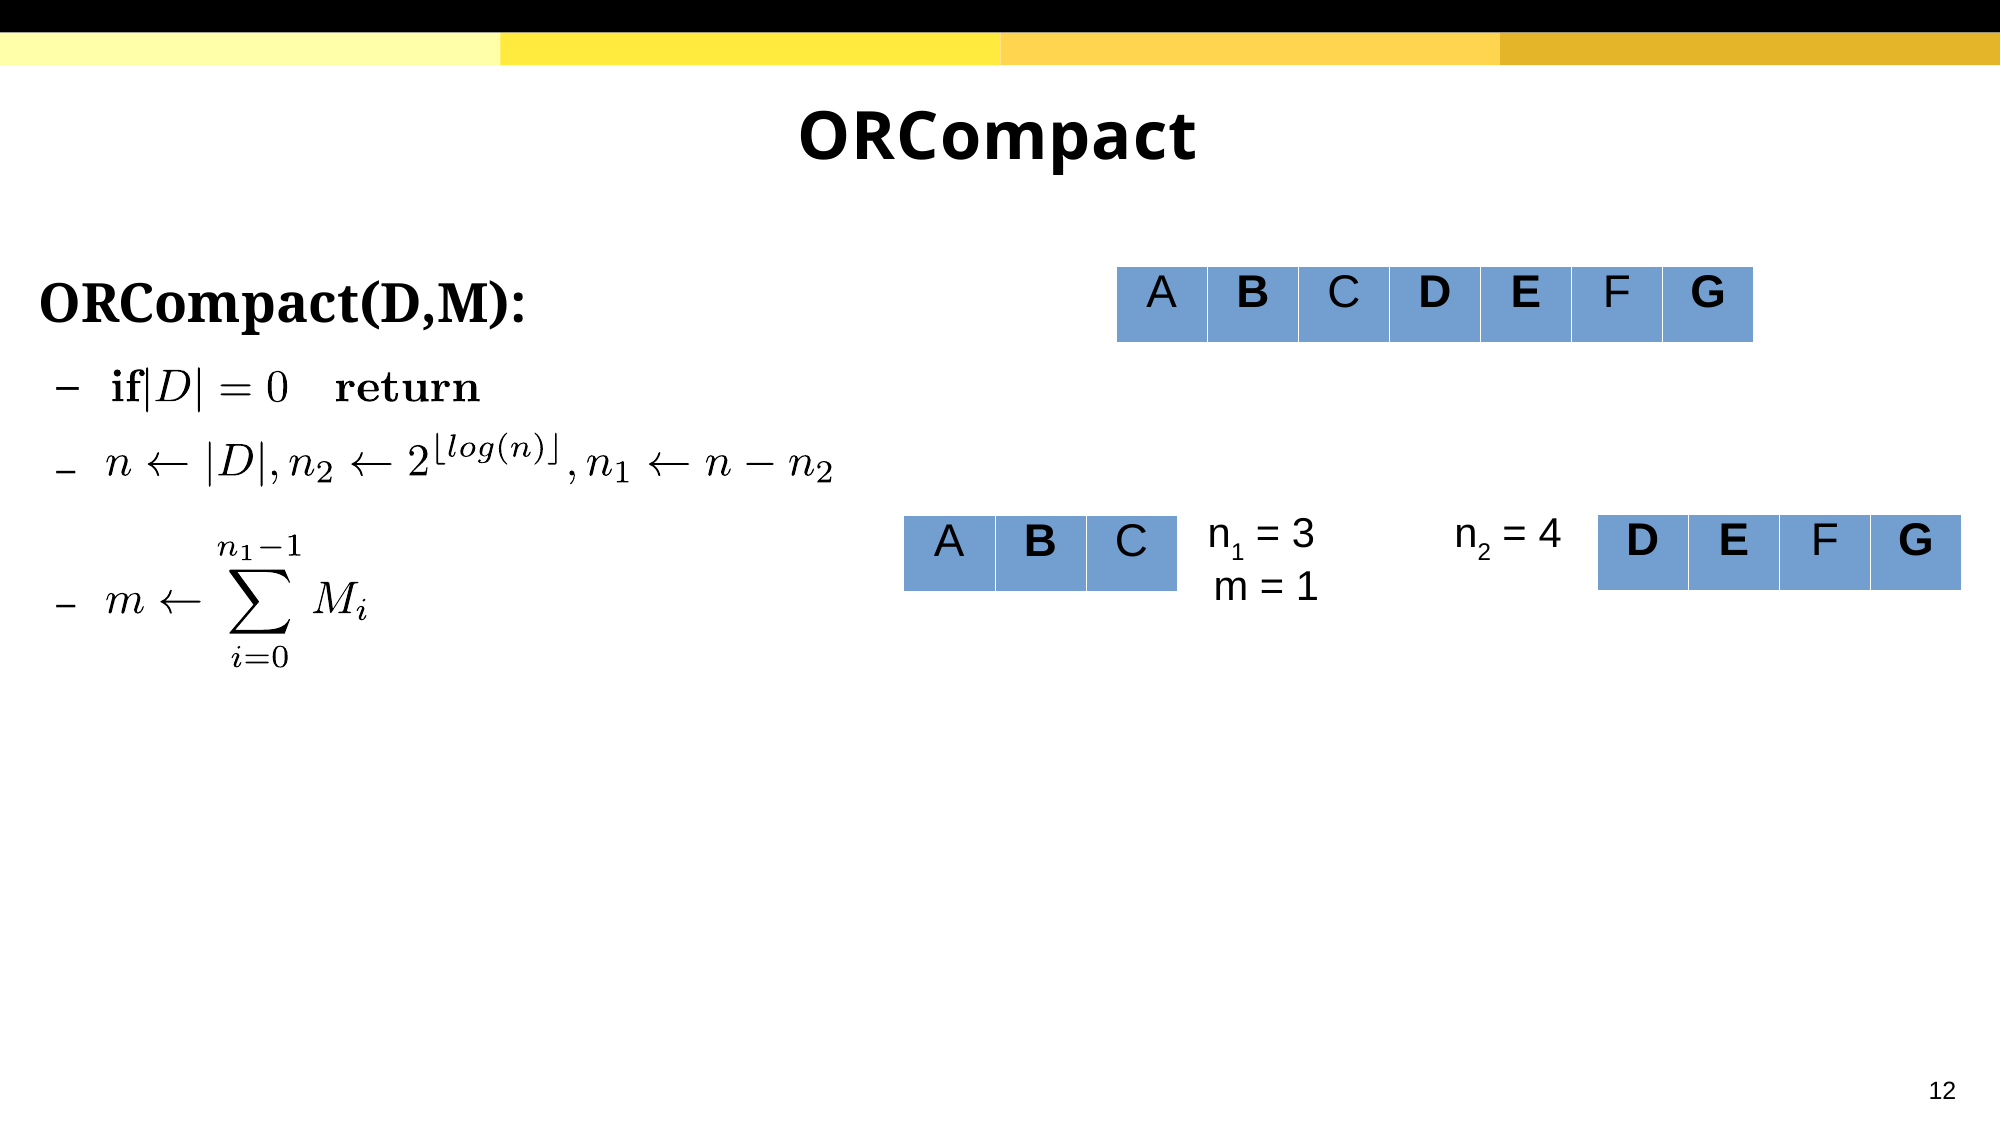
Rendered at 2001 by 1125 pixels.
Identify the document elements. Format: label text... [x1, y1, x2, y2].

table_header G [1663, 267, 1753, 342]
text_box n1 = 3 [1192, 502, 1331, 574]
title ORCompact [48, 65, 1947, 213]
table_header B [1208, 267, 1298, 342]
table_header B [996, 516, 1086, 591]
table_header D [1598, 515, 1688, 590]
table_header C [1299, 267, 1389, 342]
table_header A [904, 516, 995, 591]
table_header F [1572, 267, 1662, 342]
table_header E [1689, 515, 1779, 590]
table_header E [1481, 267, 1571, 342]
table_header D [1390, 267, 1480, 342]
text_box [106, 534, 367, 668]
table_header F [1780, 515, 1870, 590]
text_box [112, 366, 480, 413]
text_box 12 [1913, 1069, 1972, 1113]
text_box n2 = 4 [1439, 501, 1577, 574]
list ORCompact(D,M): [0, 166, 1689, 1081]
table_header C [1087, 516, 1177, 591]
text_box [106, 432, 832, 487]
table_header A [1117, 267, 1207, 342]
text_box m = 1 [1198, 555, 1334, 617]
table_header G [1871, 515, 1961, 590]
